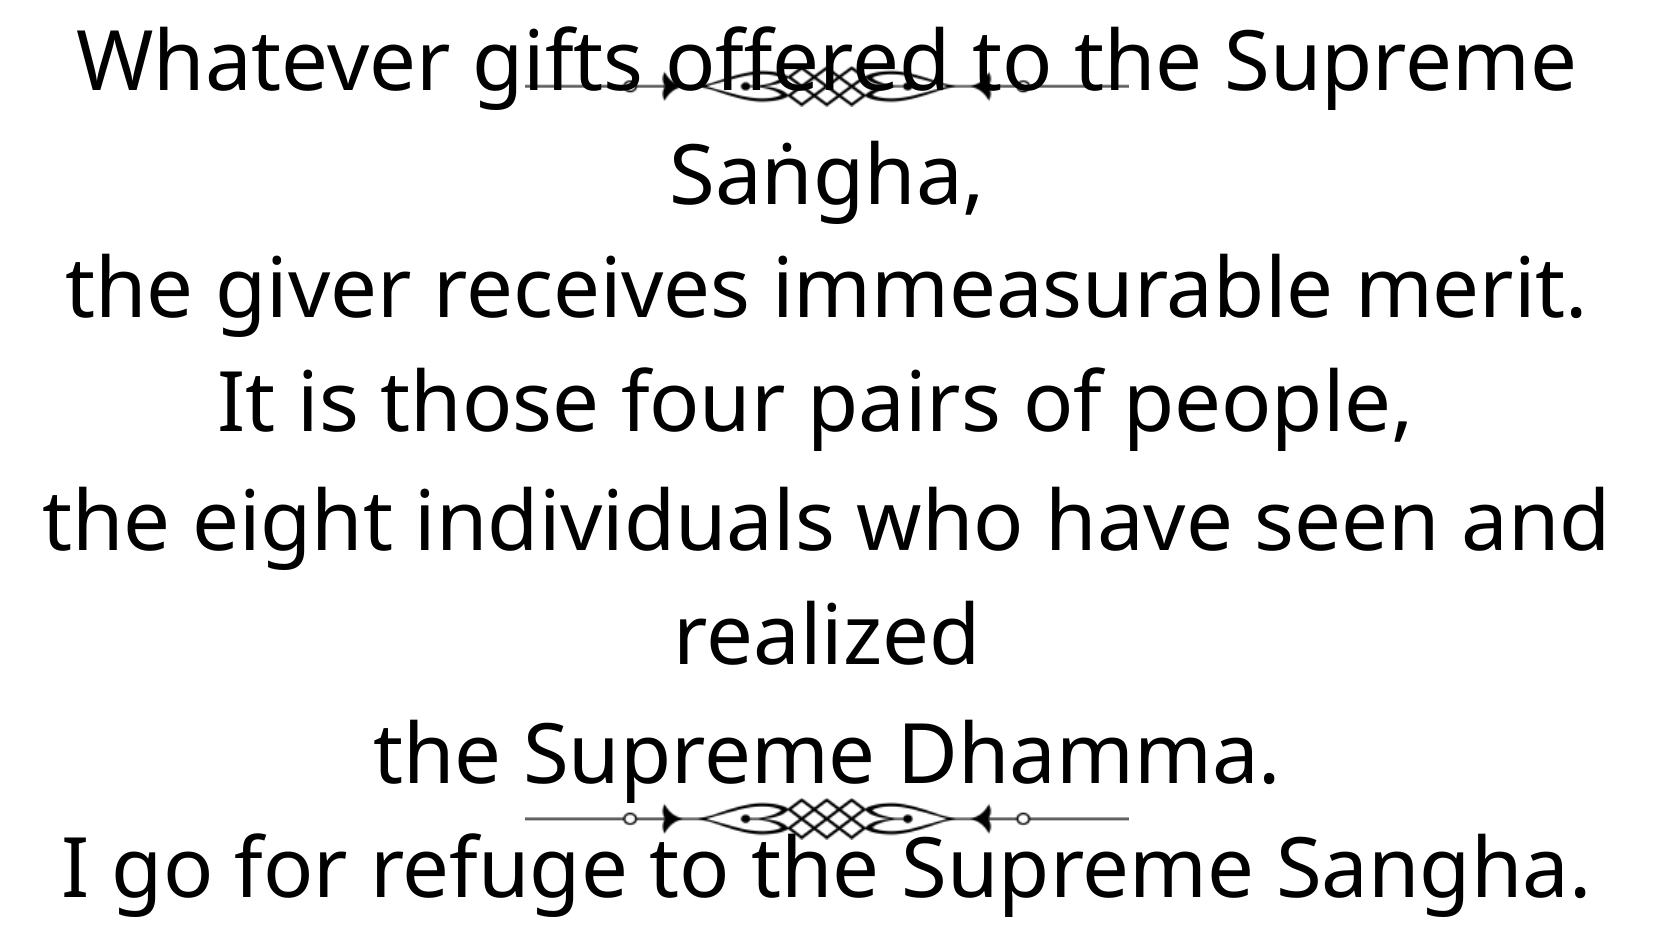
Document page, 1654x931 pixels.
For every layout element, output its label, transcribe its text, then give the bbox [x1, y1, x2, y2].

subtitle Whatever gifts offered to the Supreme Saṅgha, the giver receives immeasurable merit. It is those four pairs of people, the eight individuals who have seen and realized the Supreme Dhamma. I go for refuge to the Supreme Sangha. [14, 99, 1641, 824]
picture [525, 66, 1129, 107]
picture [525, 798, 1129, 840]
